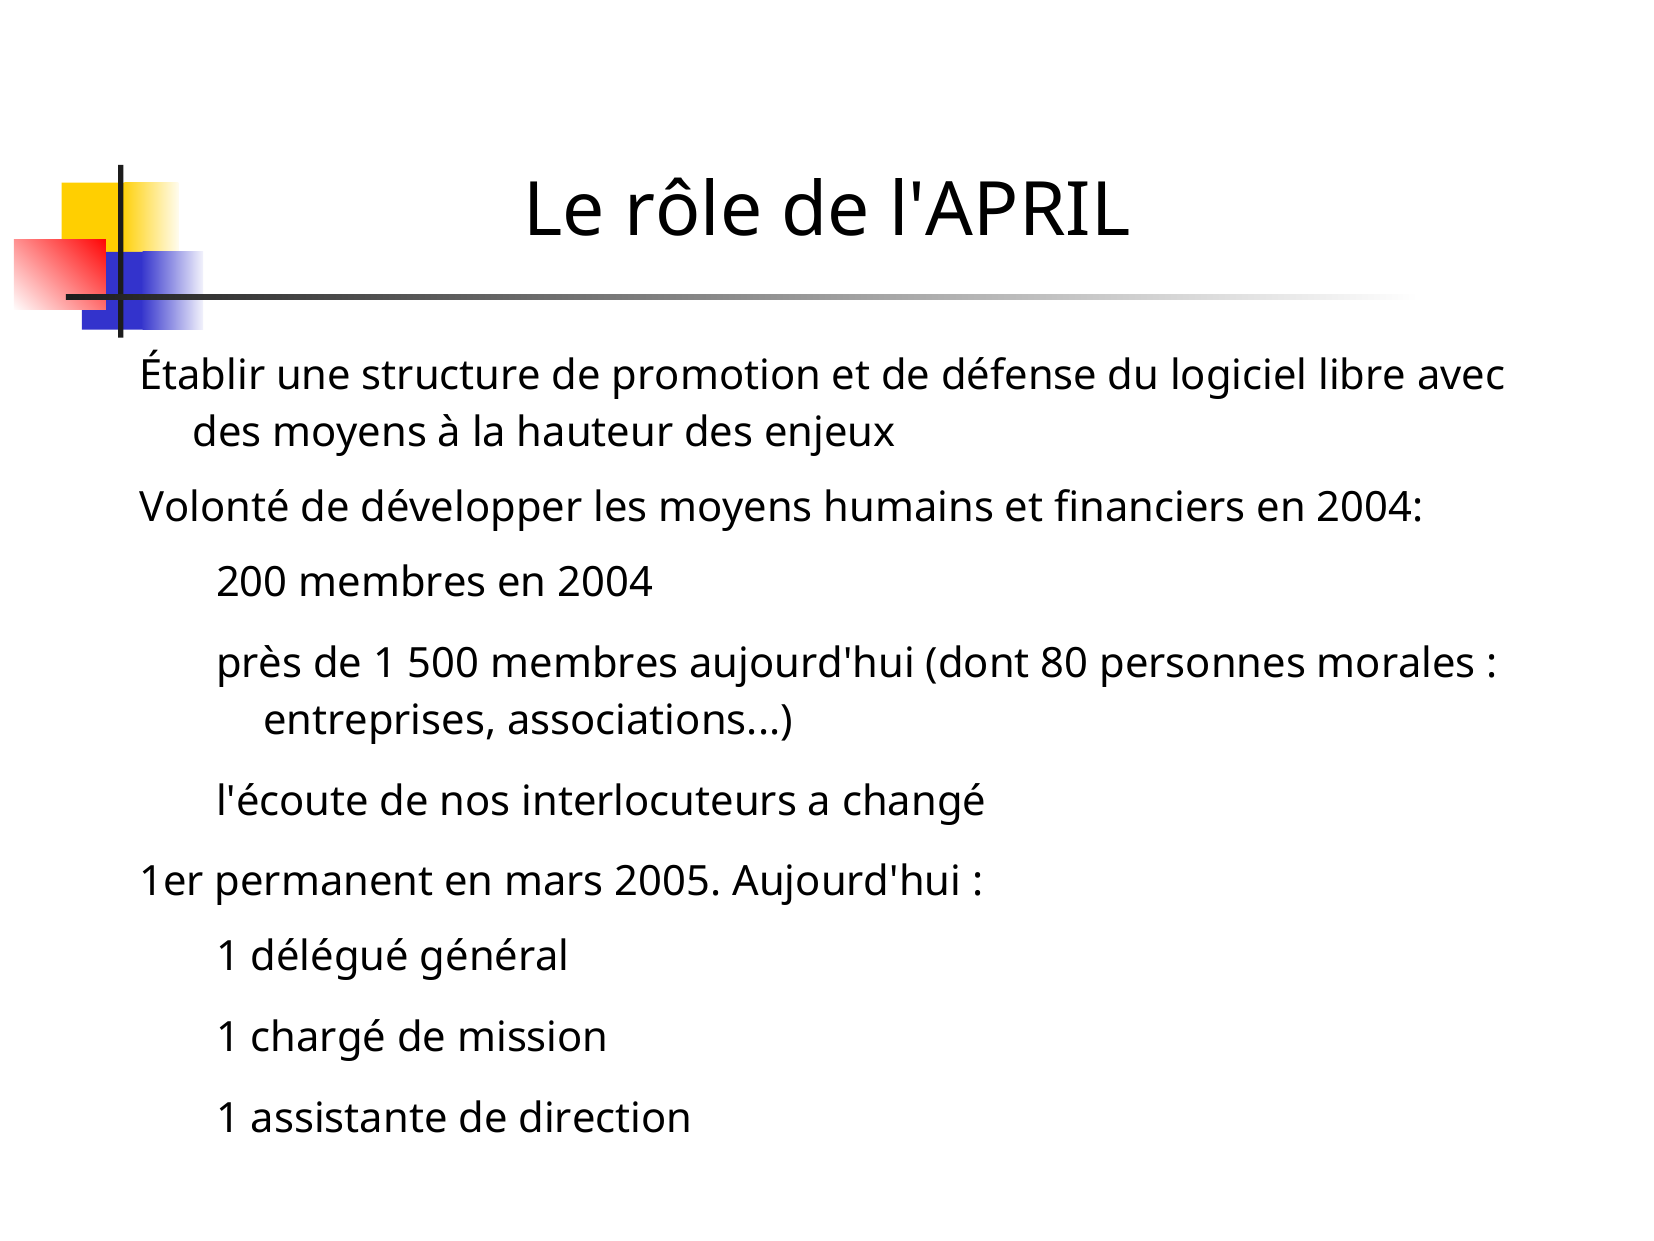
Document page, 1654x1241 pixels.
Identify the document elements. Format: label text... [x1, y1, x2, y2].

title Le rôle de l'APRIL [121, 102, 1534, 311]
list Établir une structure de promotion et de défense du logiciel libre avec des moyens à la hauteur des enjeux Volonté de développer les moyens humains et financiers en 2004: 200 membres en 2004 près de 1 500 membres aujourd'hui (dont 80 personnes morales : entreprises, associations...) l'écoute de nos interlocuteurs a changé 1er permanent en mars 2005. Aujourd'hui : 1 délégué général 1 chargé de mission 1 assistante de direction [121, 344, 1534, 1127]
